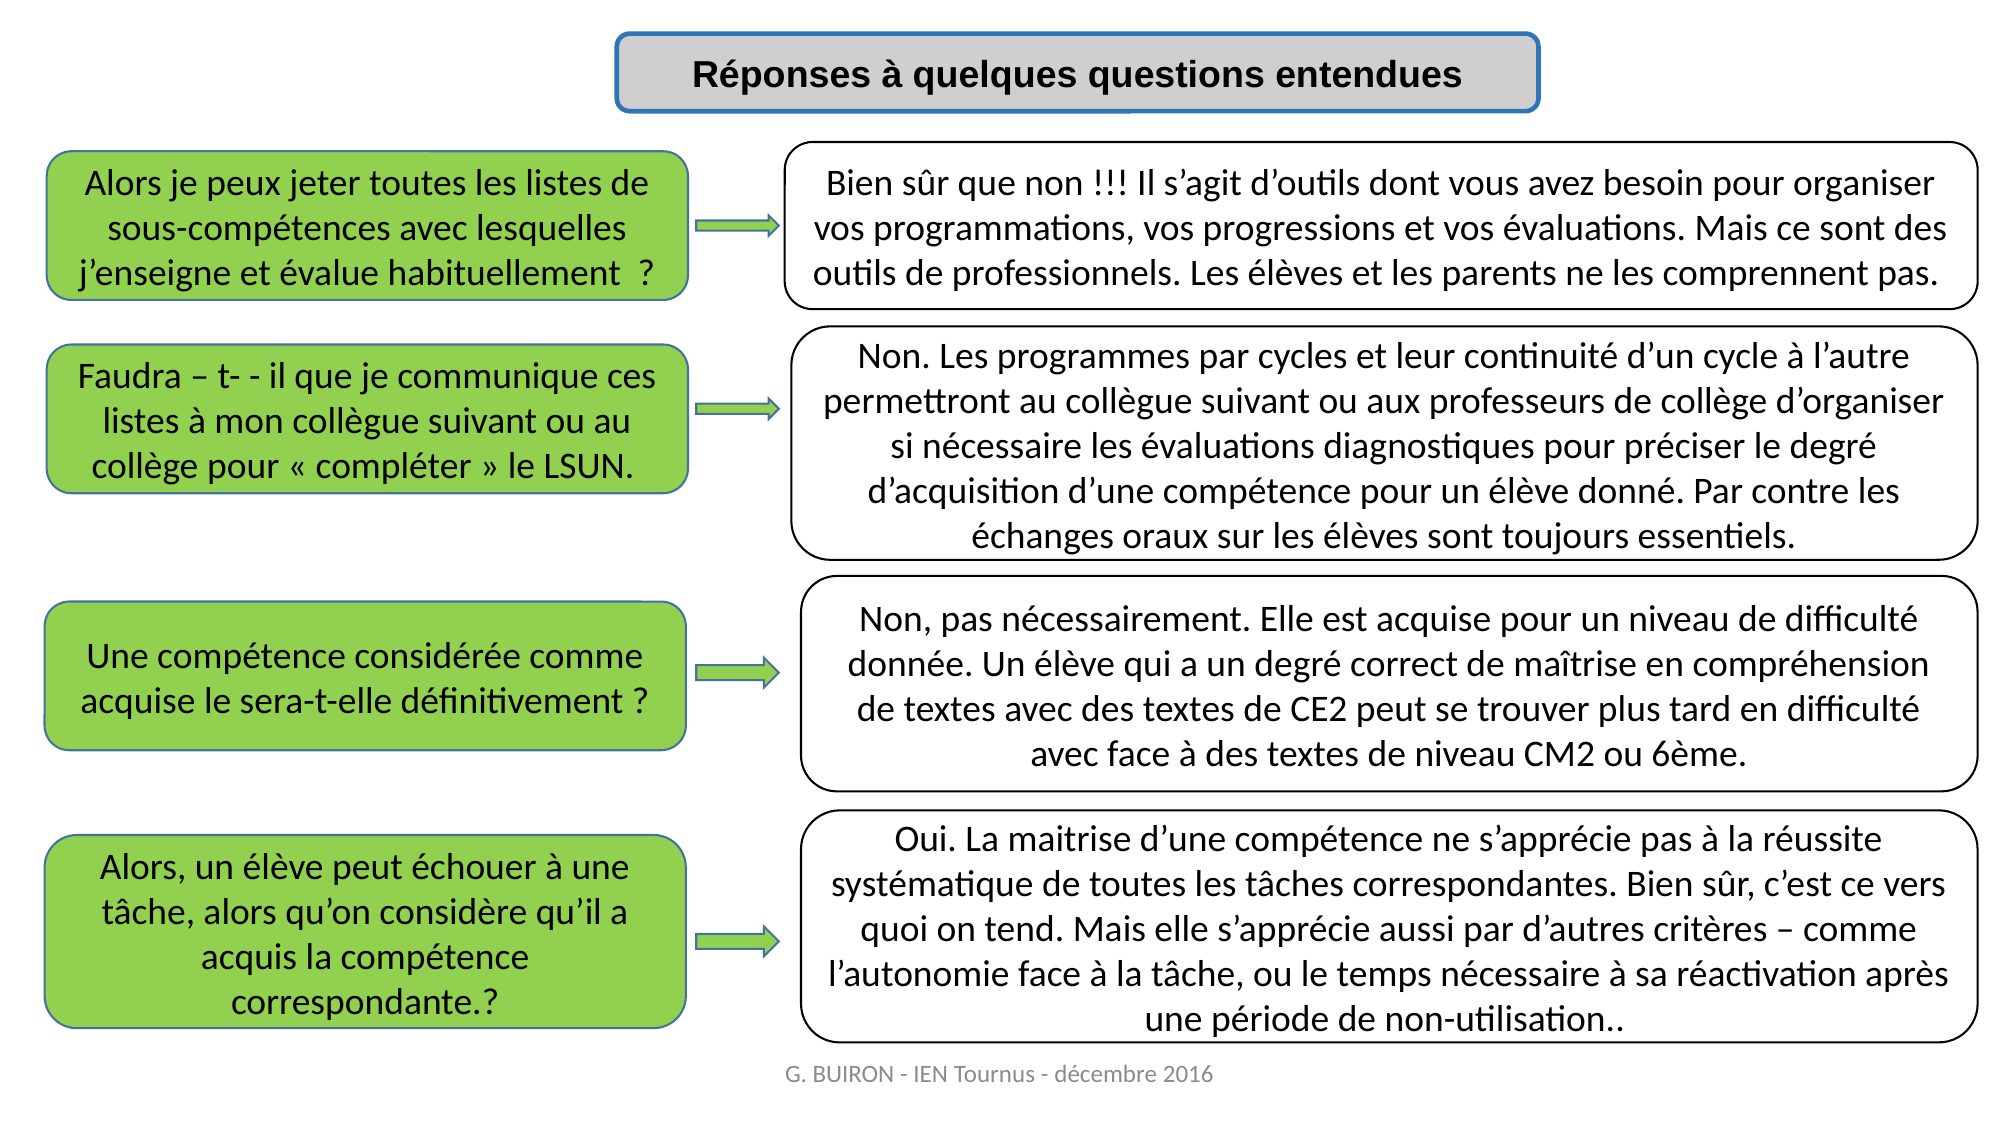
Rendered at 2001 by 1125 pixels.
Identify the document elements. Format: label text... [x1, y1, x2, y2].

text_box [696, 398, 779, 419]
text_box Réponses à quelques questions entendues [616, 33, 1539, 112]
text_box Oui. La maitrise d’une compétence ne s’apprécie pas à la réussite systématique de toutes les tâches correspondantes. Bien sûr, c’est ce vers quoi on tend. Mais elle s’apprécie aussi par d’autres critères – comme l’autonomie face à la tâche, ou le temps nécessaire à sa réactivation après une période de non-utilisation.. [801, 810, 1978, 1043]
text_box Alors je peux jeter toutes les listes de sous-compétences avec lesquelles j’enseigne et évalue habituellement ? [46, 151, 688, 300]
text_box [696, 215, 779, 236]
text_box Bien sûr que non !!! Il s’agit d’outils dont vous avez besoin pour organiser vos programmations, vos progressions et vos évaluations. Mais ce sont des outils de professionnels. Les élèves et les parents ne les comprennent pas. [784, 141, 1978, 310]
text_box Faudra – t- - il que je communique ces listes à mon collègue suivant ou au collège pour « compléter » le LSUN. [46, 344, 688, 494]
footer G. BUIRON - IEN Tournus - décembre 2016 [662, 1042, 1338, 1103]
text_box Alors, un élève peut échouer à une tâche, alors qu’on considère qu’il a acquis la compétence correspondante.? [44, 834, 686, 1029]
text_box Non, pas nécessairement. Elle est acquise pour un niveau de difficulté donnée. Un élève qui a un degré correct de maîtrise en compréhension de textes avec des textes de CE2 peut se trouver plus tard en difficulté avec face à des textes de niveau CM2 ou 6ème. [801, 575, 1978, 792]
text_box [696, 657, 779, 688]
text_box Non. Les programmes par cycles et leur continuité d’un cycle à l’autre permettront au collègue suivant ou aux professeurs de collège d’organiser si nécessaire les évaluations diagnostiques pour préciser le degré d’acquisition d’une compétence pour un élève donné. Par contre les échanges oraux sur les élèves sont toujours essentiels. [791, 326, 1978, 560]
text_box Une compétence considérée comme acquise le sera-t-elle définitivement ? [44, 601, 686, 751]
text_box [696, 926, 779, 957]
